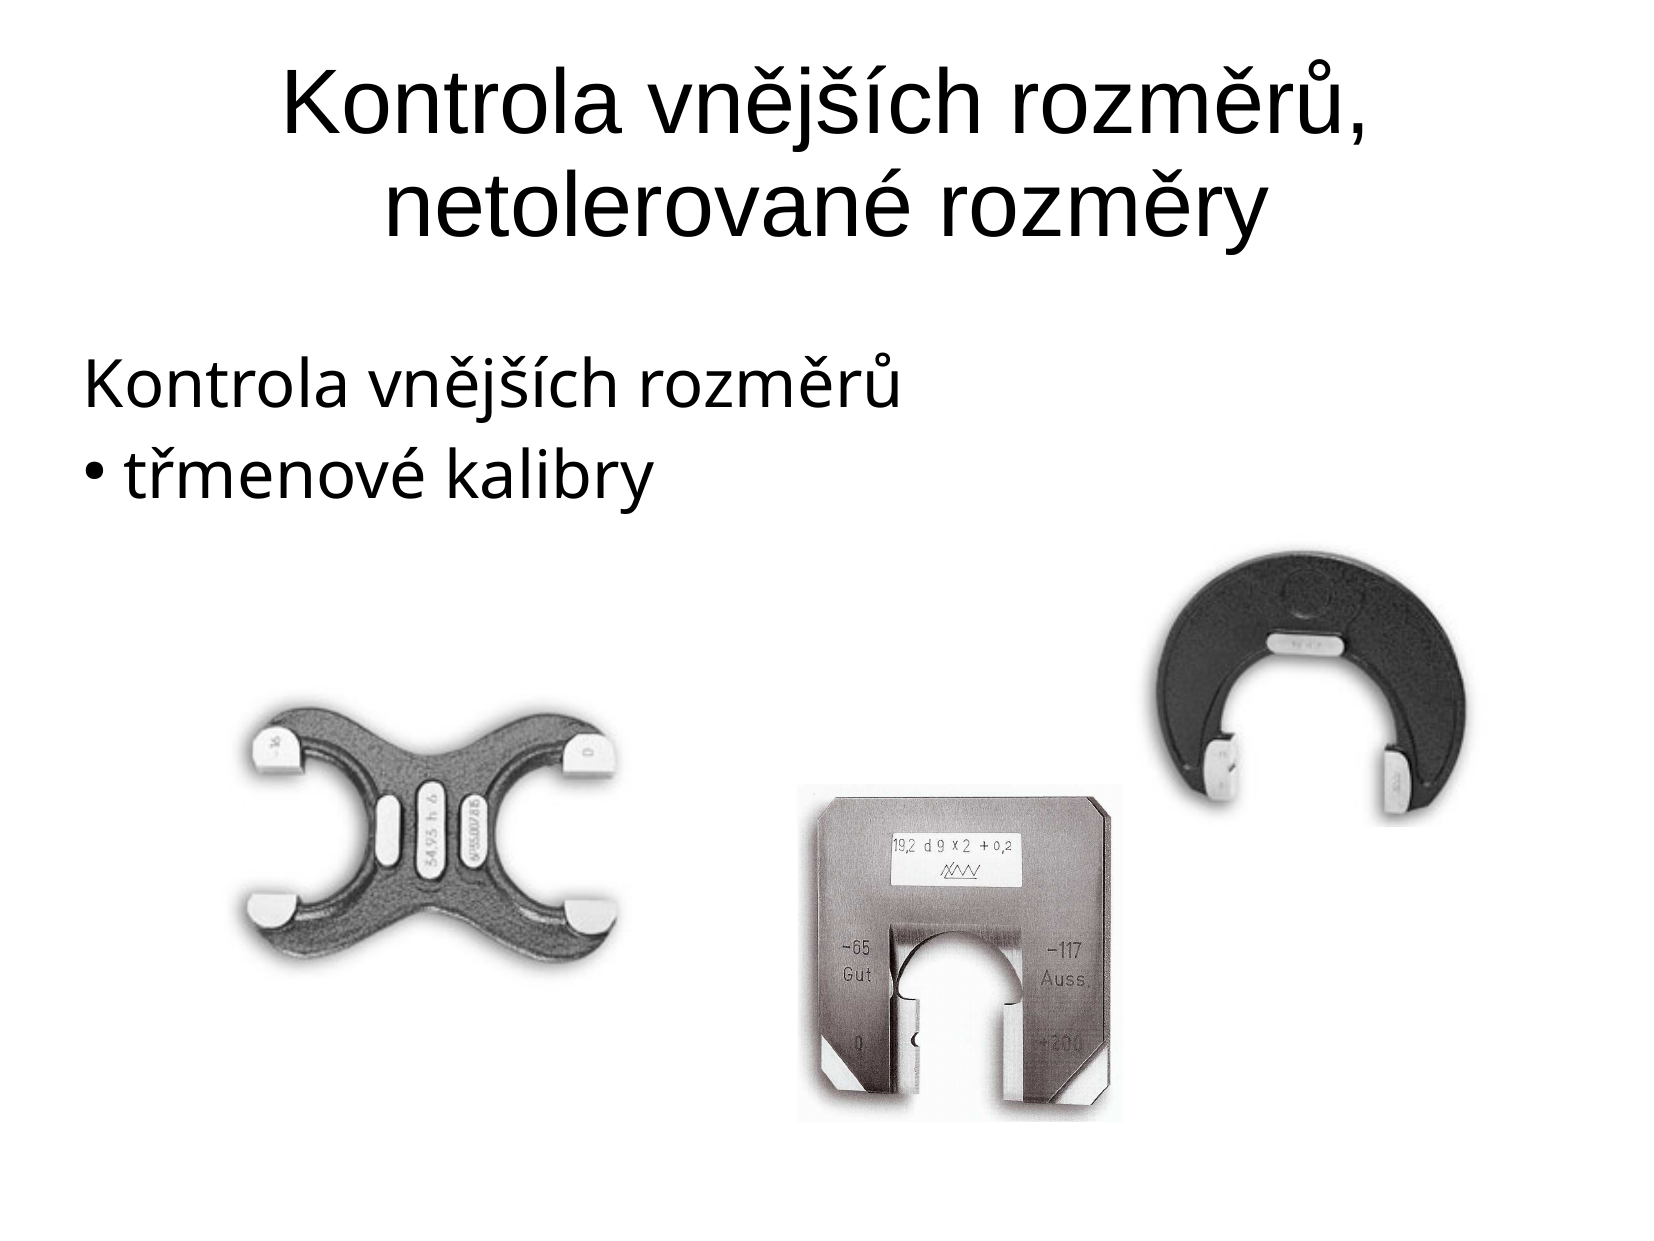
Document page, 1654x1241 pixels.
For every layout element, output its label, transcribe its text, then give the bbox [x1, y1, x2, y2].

picture [797, 531, 1506, 1123]
title Kontrola vnějších rozměrů, netolerované rozměry [82, 49, 1571, 257]
picture [199, 679, 650, 1004]
subtitle Kontrola vnějších rozměrů třmenové kalibry [82, 290, 1571, 1109]
